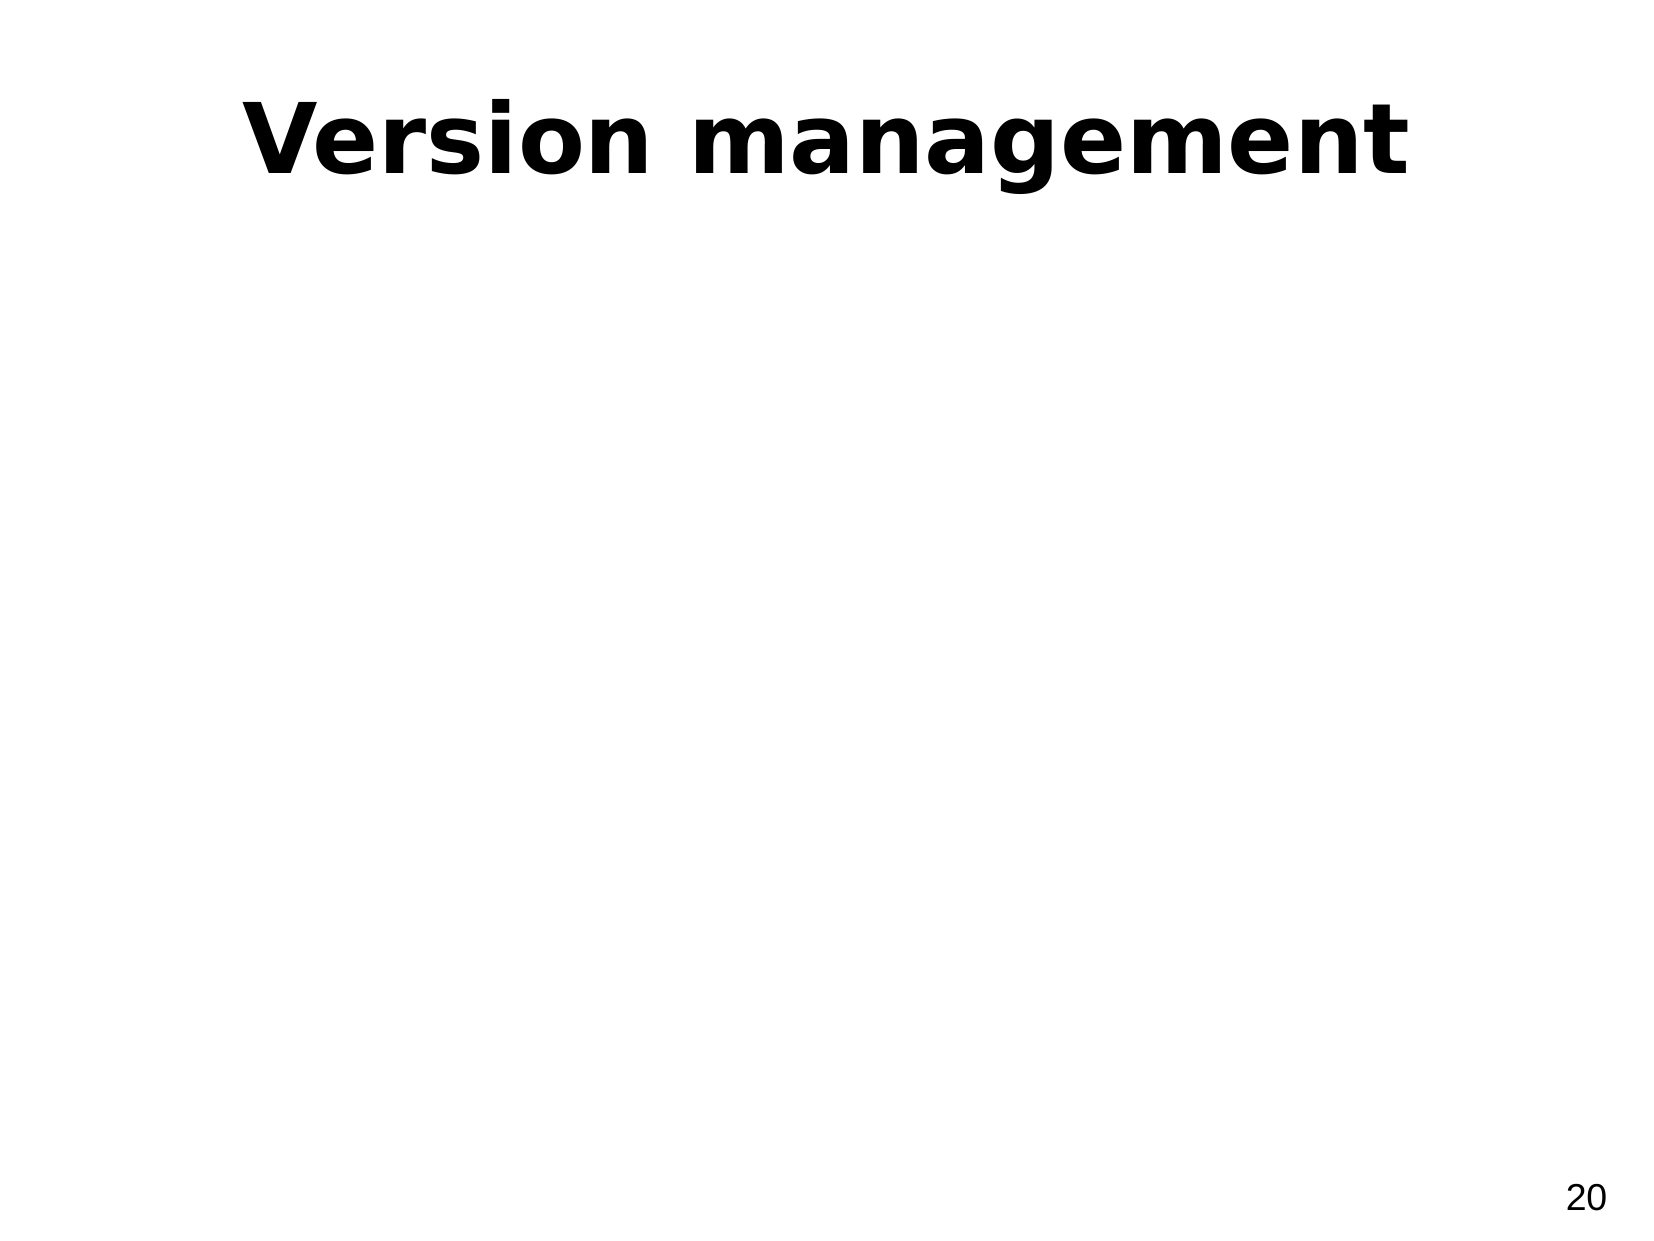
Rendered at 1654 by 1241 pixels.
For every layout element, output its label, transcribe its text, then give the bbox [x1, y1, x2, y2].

title Version management [82, 61, 1571, 207]
